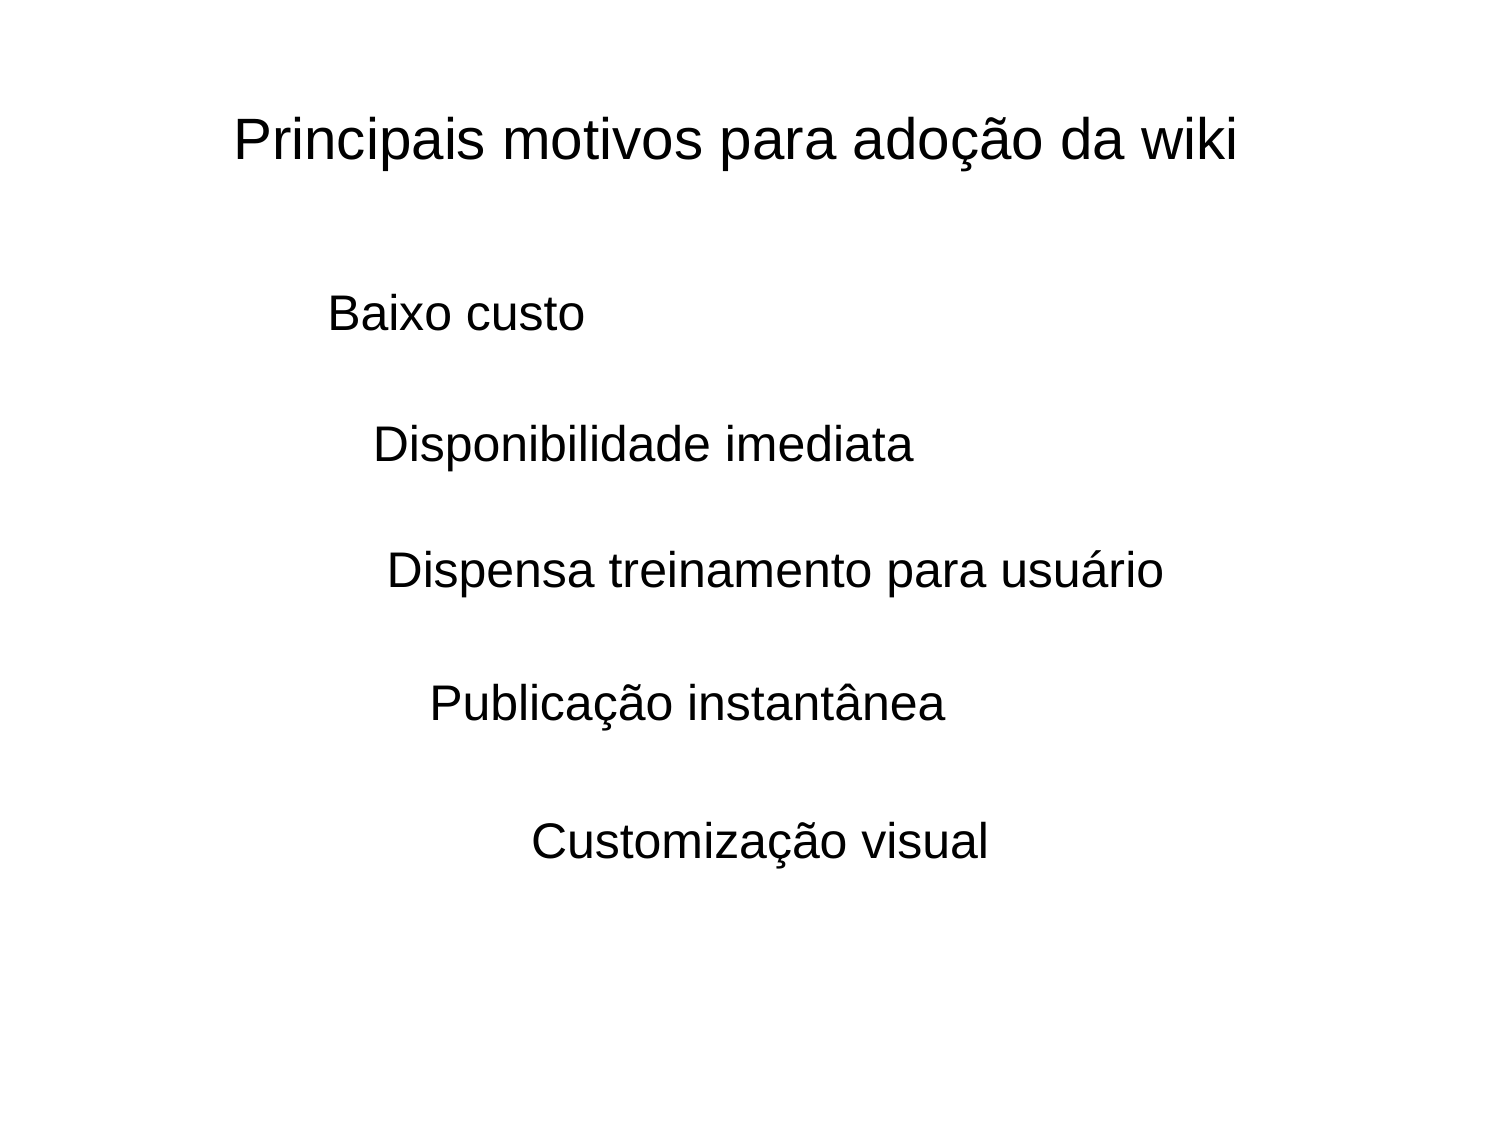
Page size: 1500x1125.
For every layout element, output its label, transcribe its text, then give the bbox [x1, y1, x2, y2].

text_box Principais motivos para adoção da wiki [218, 93, 1412, 179]
text_box Baixo custo [242, 273, 1343, 374]
text_box Customização visual [446, 801, 1034, 864]
text_box Publicação instantânea [378, 663, 1117, 739]
text_box Disponibilidade imediata [287, 403, 1388, 504]
text_box Dispensa treinamento para usuário [336, 529, 1194, 605]
